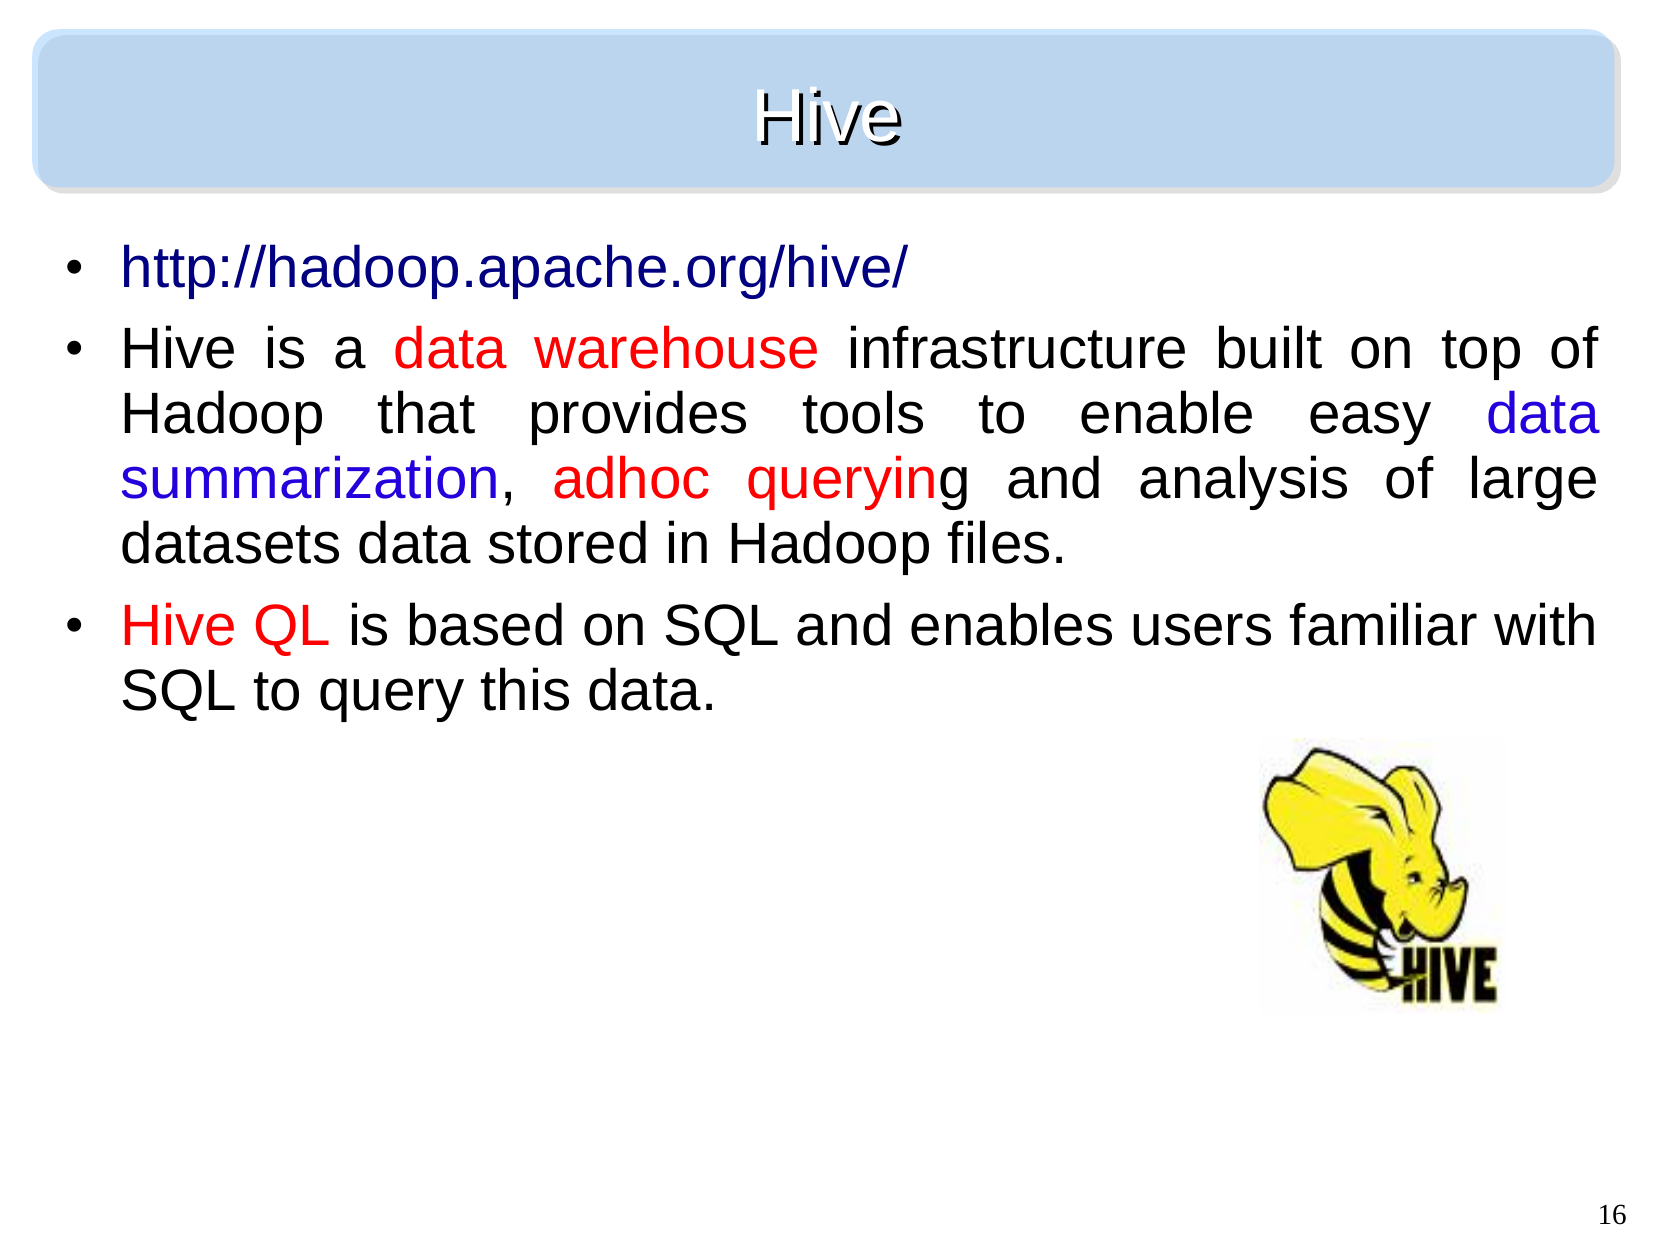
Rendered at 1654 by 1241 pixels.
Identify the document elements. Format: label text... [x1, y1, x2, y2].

picture [1259, 738, 1506, 1014]
text_box [32, 29, 123, 188]
list http://hadoop.apache.org/hive/ Hive is a data warehouse infrastructure built on top of Hadoop that provides tools to enable easy data summarization, adhoc querying and analysis of large datasets data stored in Hadoop files. Hive QL is based on SQL and enables users familiar with SQL to query this data. [64, 234, 1600, 1039]
title Hive [123, 20, 1530, 211]
text_box [1530, 29, 1615, 188]
